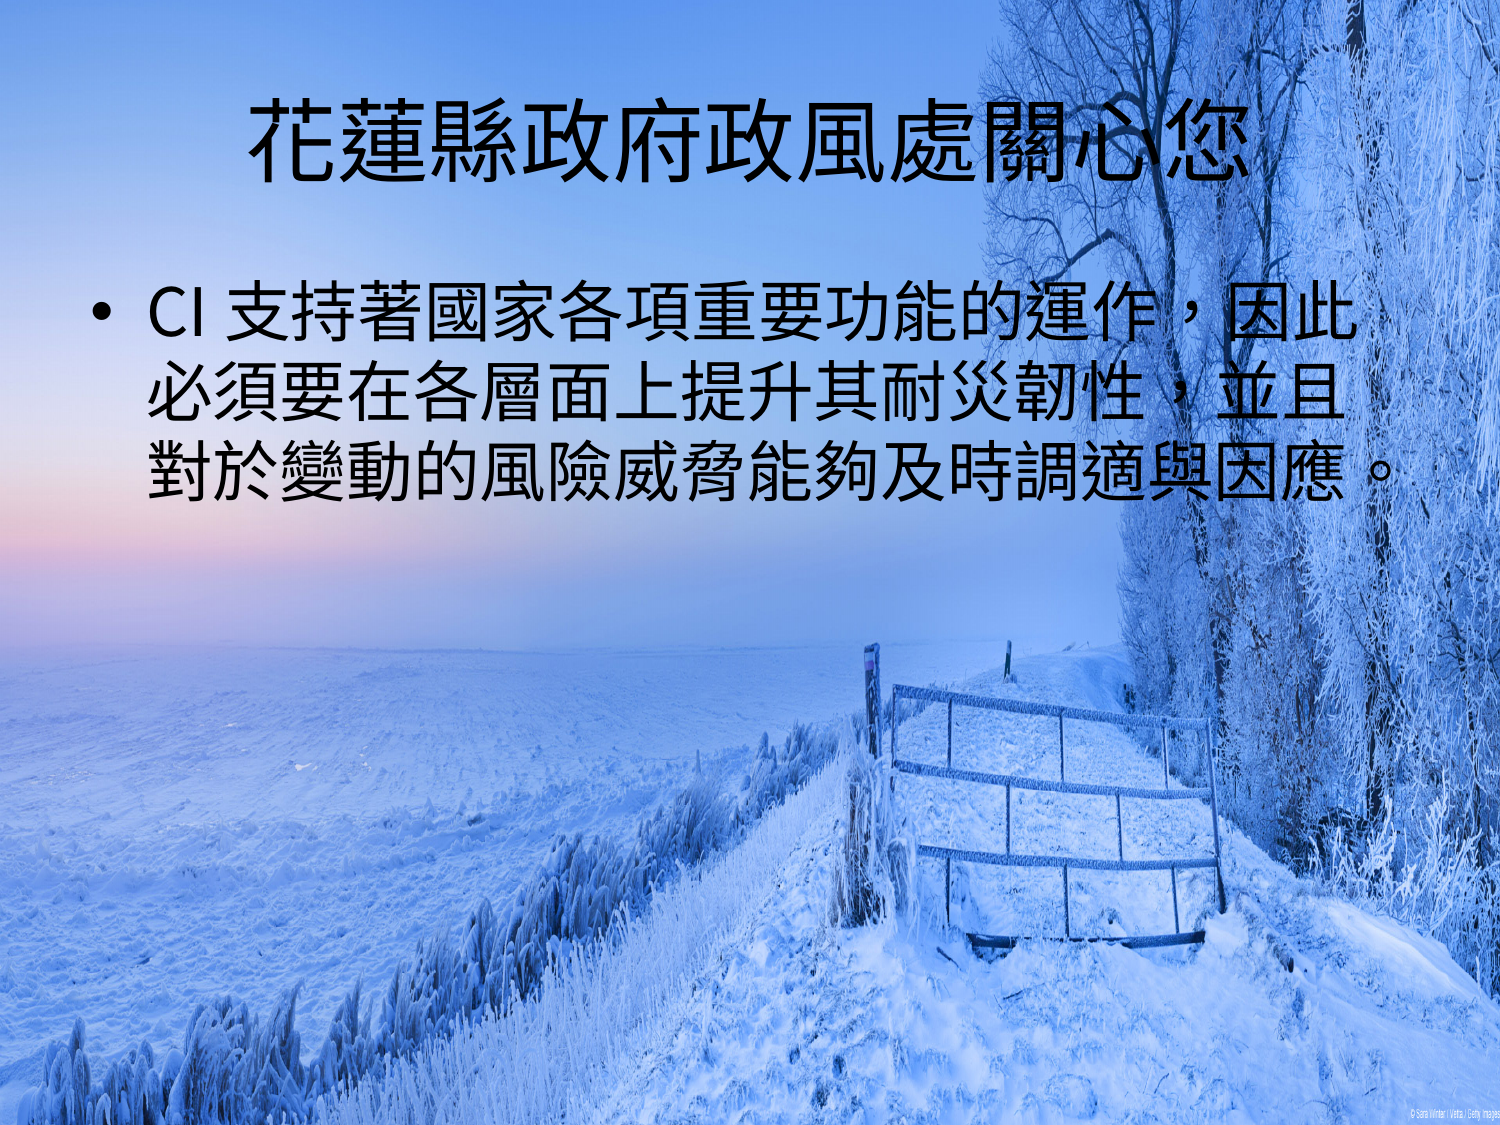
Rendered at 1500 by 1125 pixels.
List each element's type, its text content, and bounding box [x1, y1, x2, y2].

title 花蓮縣政府政風處關心您 [75, 45, 1425, 233]
list CI支持著國家各項重要功能的運作，因此必須要在各層面上提升其耐災韌性，並且對於變動的風險威脅能夠及時調適與因應。 [75, 262, 1425, 1005]
picture [0, 0, 1500, 1125]
